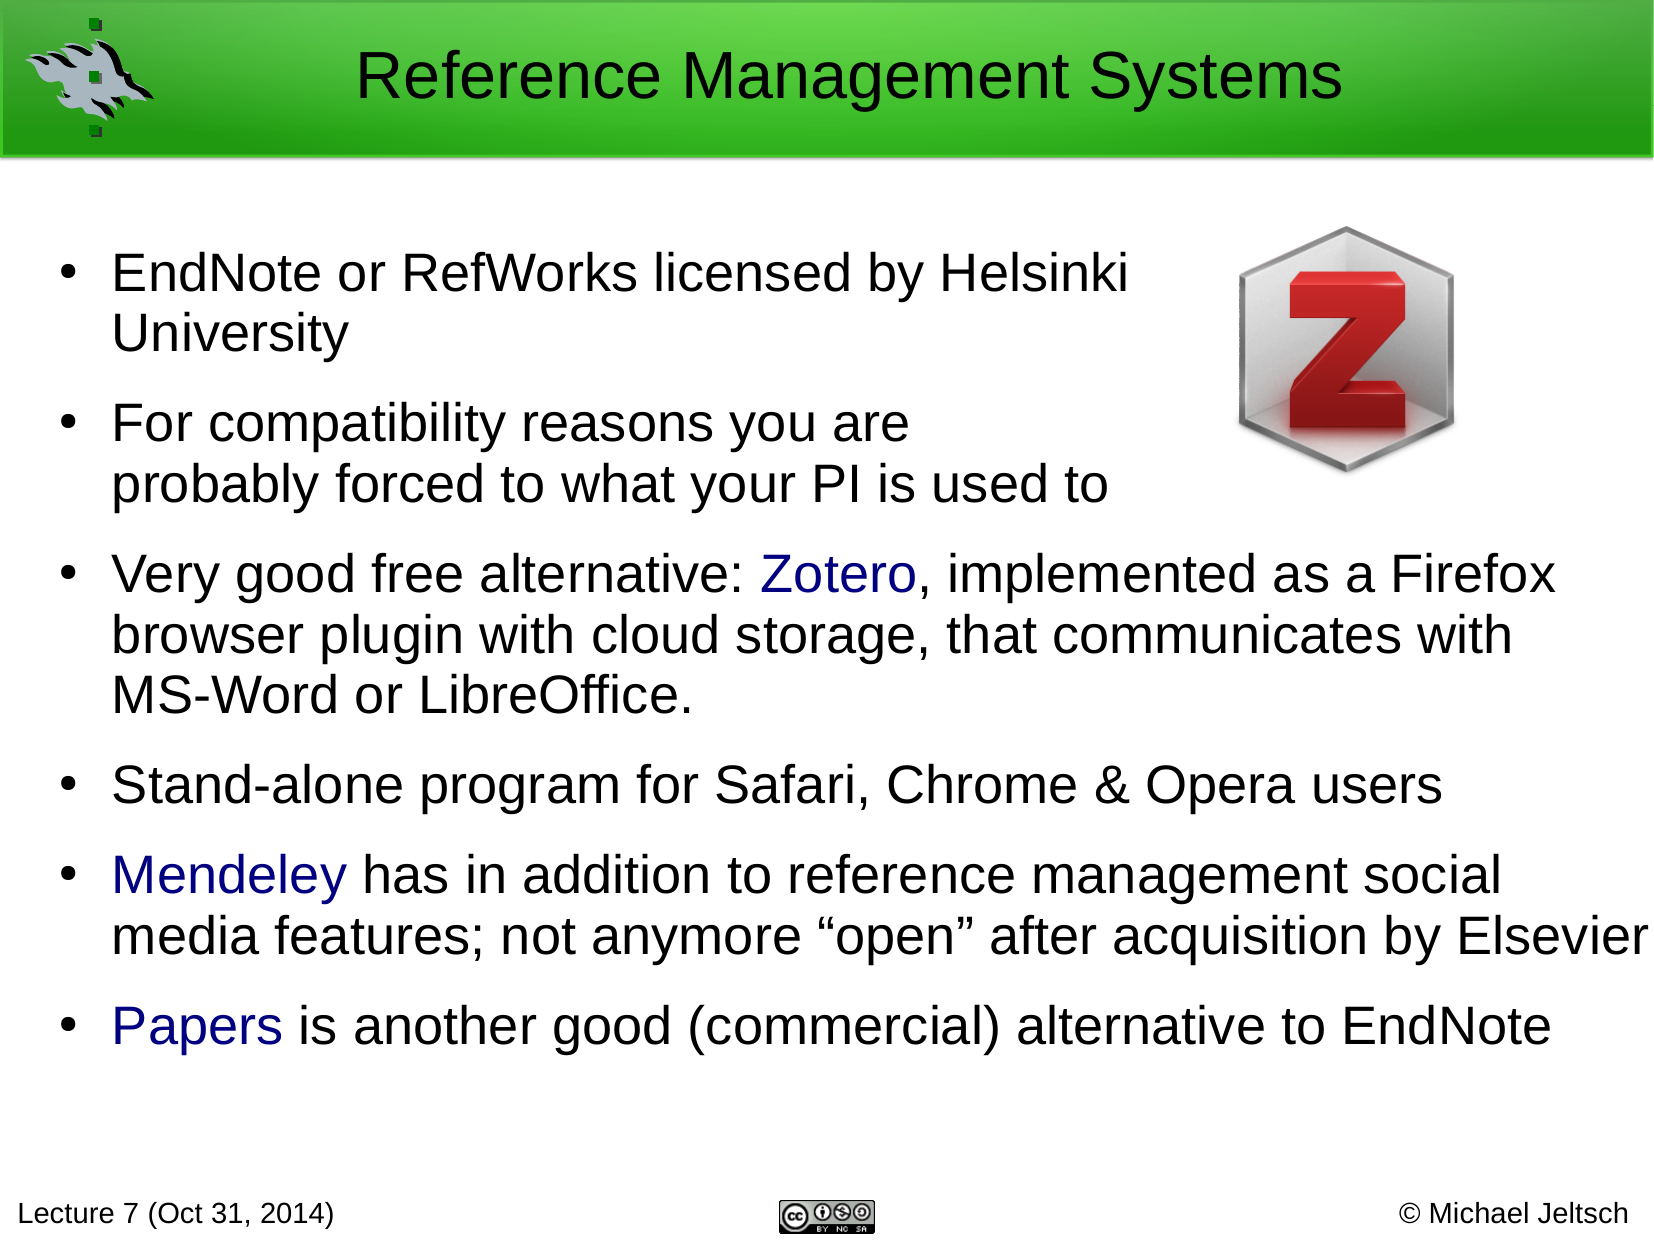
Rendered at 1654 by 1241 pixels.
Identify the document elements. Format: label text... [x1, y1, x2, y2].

picture [1217, 224, 1476, 483]
title Reference Management Systems [128, 30, 1573, 121]
picture [779, 1200, 875, 1234]
list EndNote or RefWorks licensed by Helsinki University For compatibility reasons you are probably forced to what your PI is used to Very good free alternative: Zotero, implemented as a Firefox browser plugin with cloud storage, that communicates with MS-Word or LibreOffice. Stand-alone program for Safari, Chrome & Opera users Mendeley has in addition to reference management social media features; not anymore “open” after acquisition by Elsevier Papers is another good (commercial) alternative to EndNote [40, 242, 1654, 1056]
